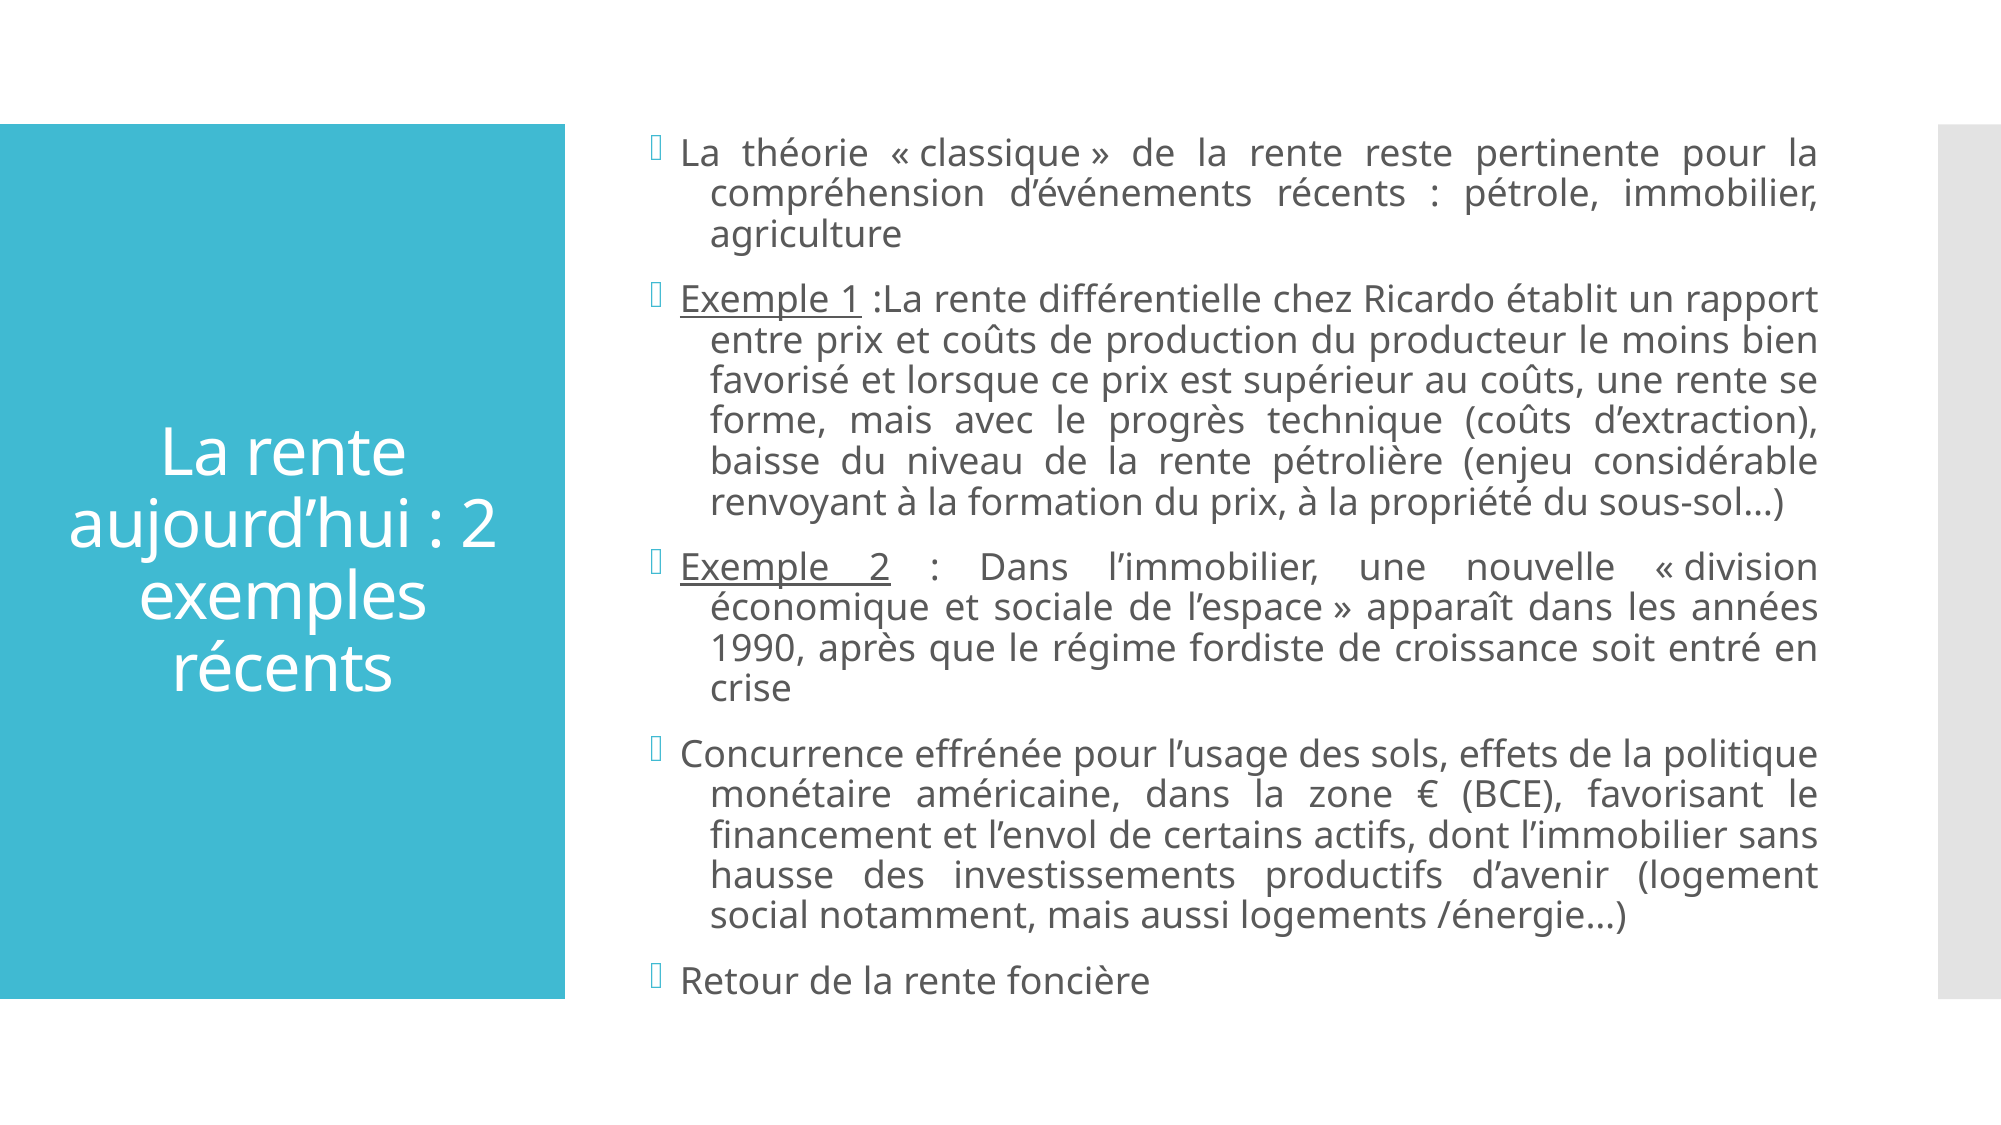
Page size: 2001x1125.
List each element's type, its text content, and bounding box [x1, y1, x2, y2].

title La rente aujourd’hui : 2 exemples récents [41, 184, 526, 940]
list La théorie « classique » de la rente reste pertinente pour la compréhension d’événements récents : pétrole, immobilier, agriculture Exemple 1 :La rente différentielle chez Ricardo établit un rapport entre prix et coûts de production du producteur le moins bien favorisé et lorsque ce prix est supérieur au coûts, une rente se forme, mais avec le progrès technique (coûts d’extraction), baisse du niveau de la rente pétrolière (enjeu considérable renvoyant à la formation du prix, à la propriété du sous-sol…) Exemple 2 : Dans l’immobilier, une nouvelle « division économique et sociale de l’espace » apparaît dans les années 1990, après que le régime fordiste de croissance soit entré en crise Concurrence effrénée pour l’usage des sols, effets de la politique monétaire américaine, dans la zone € (BCE), favorisant le financement et l’envol de certains actifs, dont l’immobilier sans hausse des investissements productifs d’avenir (logement social notamment, mais aussi logements /énergie…) Retour de la rente foncière [634, 126, 1835, 996]
